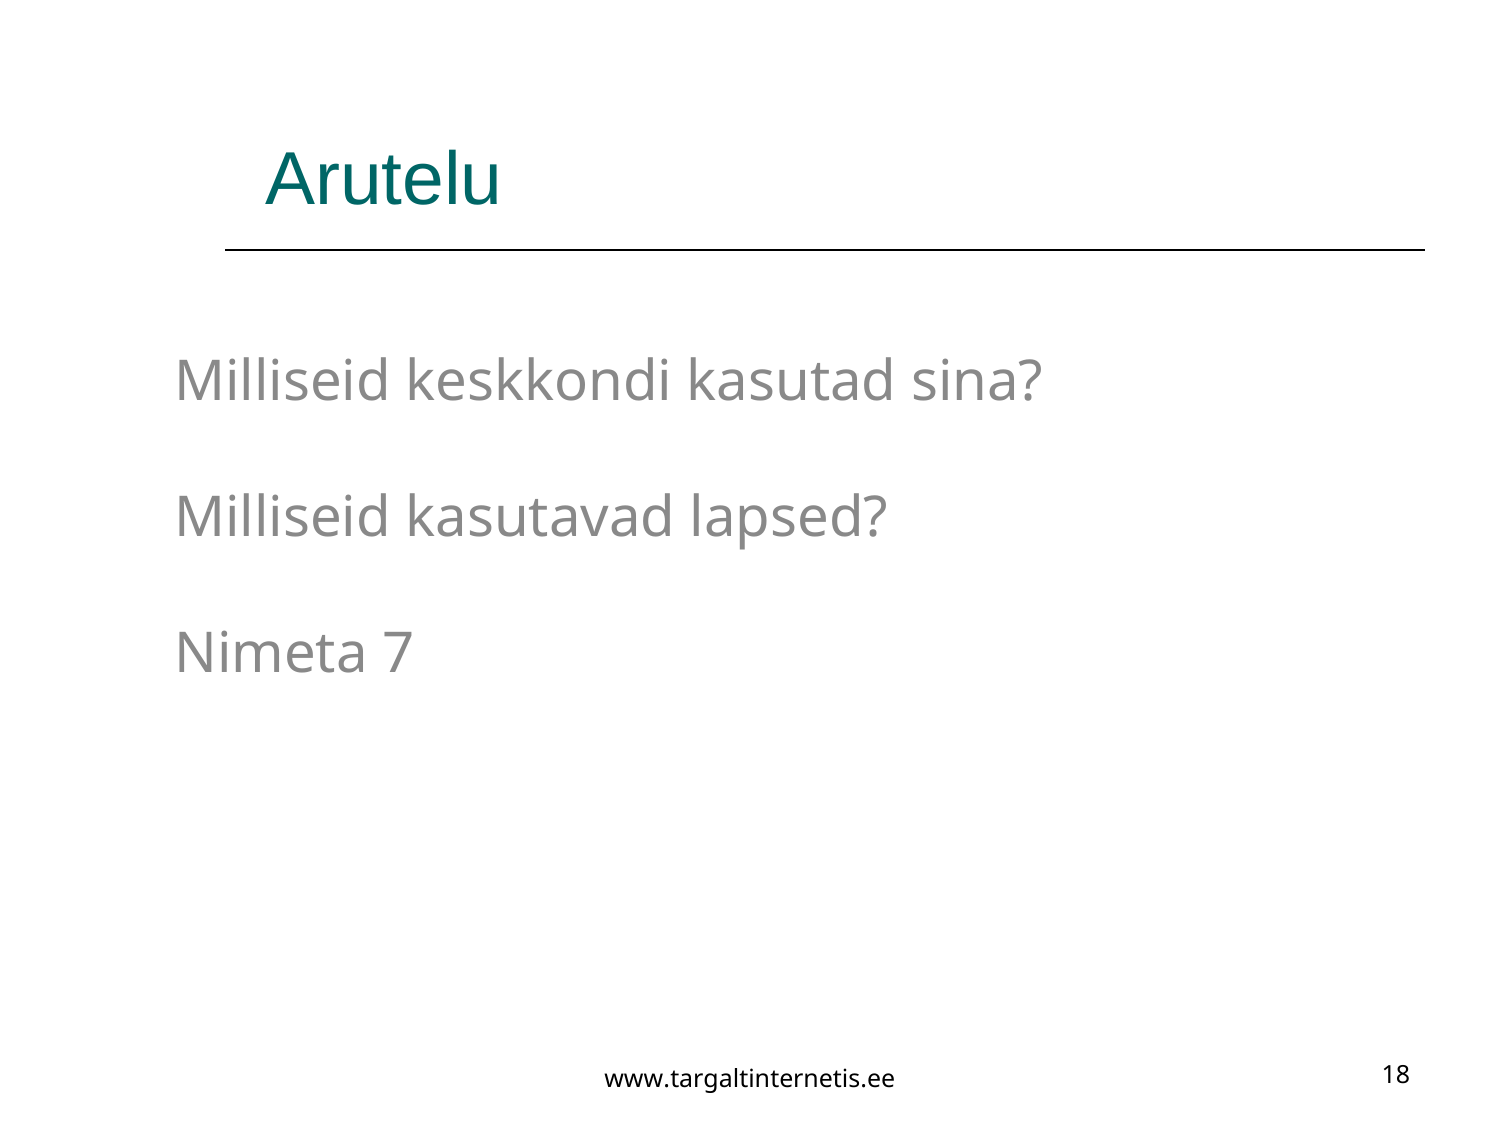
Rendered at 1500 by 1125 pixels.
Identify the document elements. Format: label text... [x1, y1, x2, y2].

title Arutelu [100, 0, 1376, 438]
text_box <number> [1074, 1025, 1426, 1101]
text_box Milliseid keskkondi kasutad sina? Milliseid kasutavad lapsed? Nimeta 7 [159, 350, 1292, 903]
text_box www.targaltinternetis.ee [512, 1025, 988, 1101]
